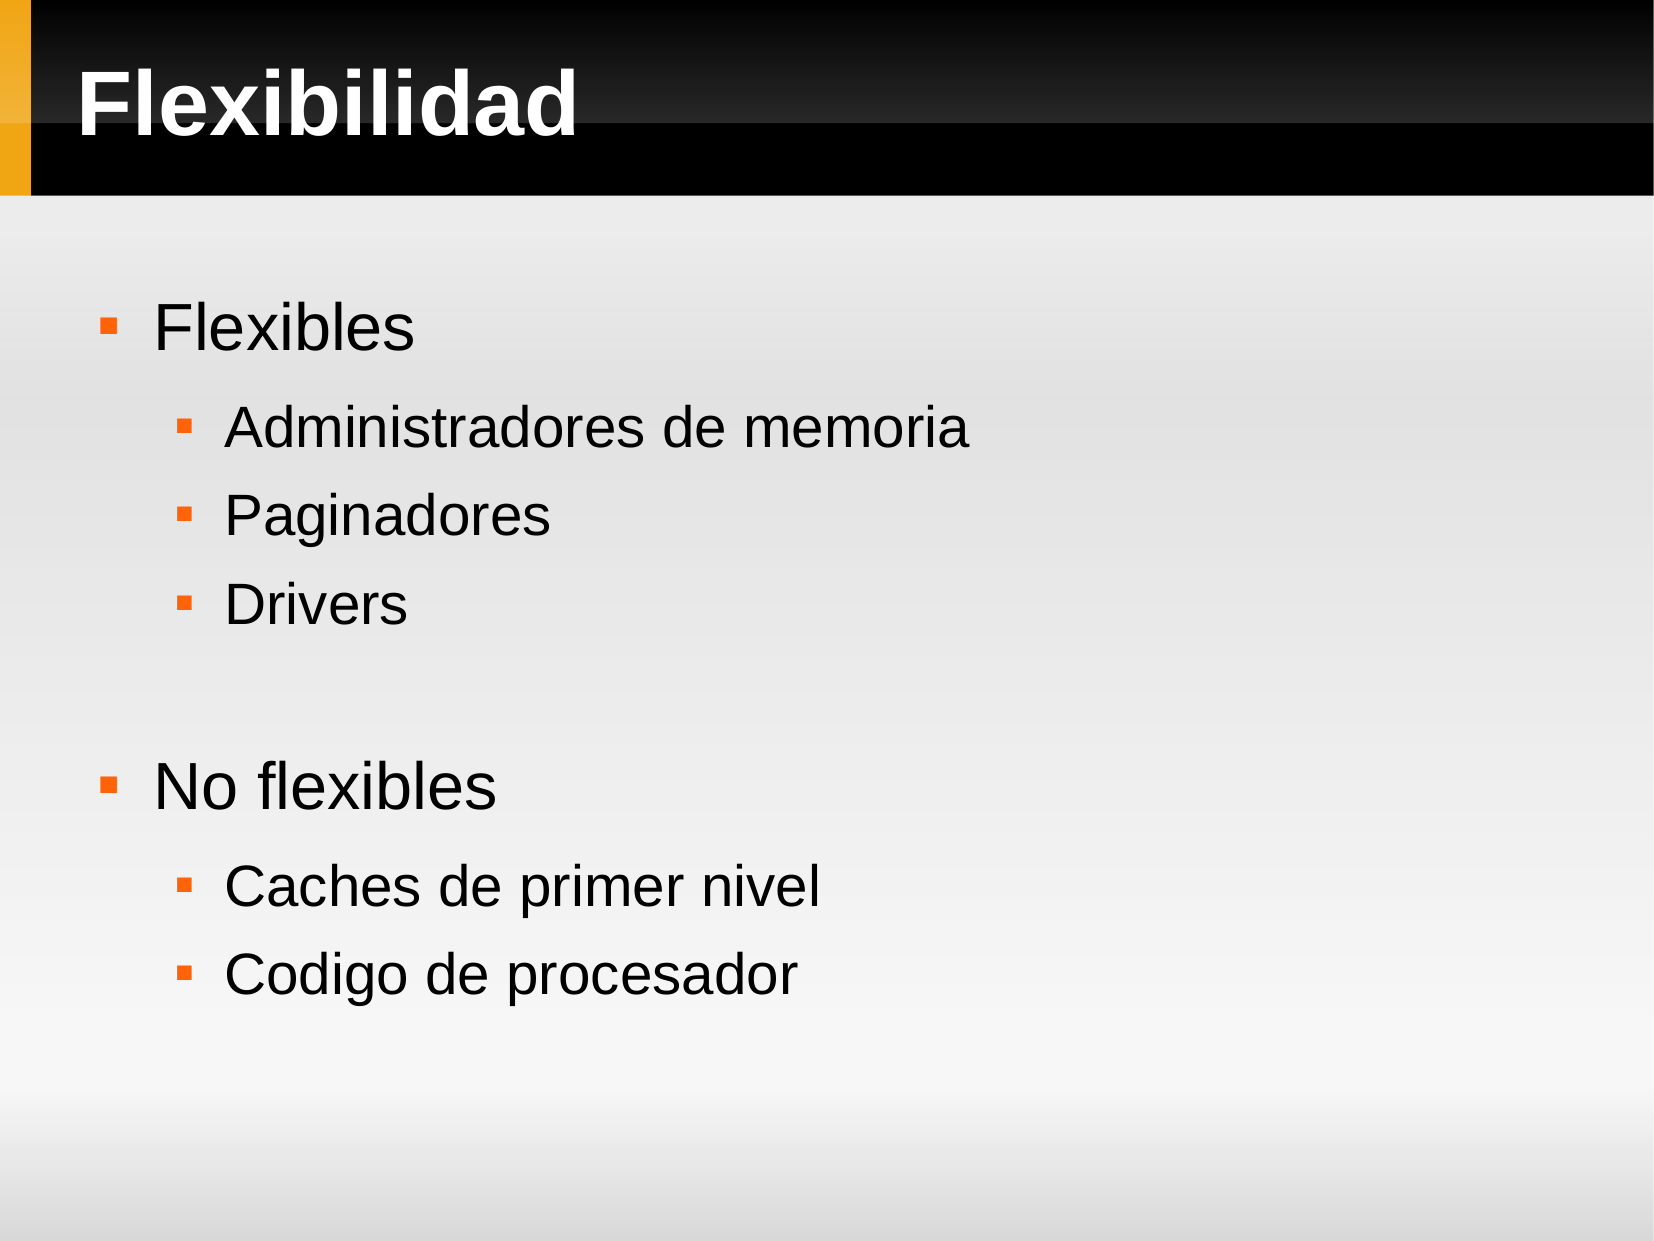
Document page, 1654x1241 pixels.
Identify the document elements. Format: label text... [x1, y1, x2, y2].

list Flexibles Administradores de memoria Paginadores Drivers No flexibles Caches de primer nivel Codigo de procesador [82, 290, 1571, 1094]
title Flexibilidad [76, 7, 1565, 200]
picture [0, 0, 1654, 1241]
